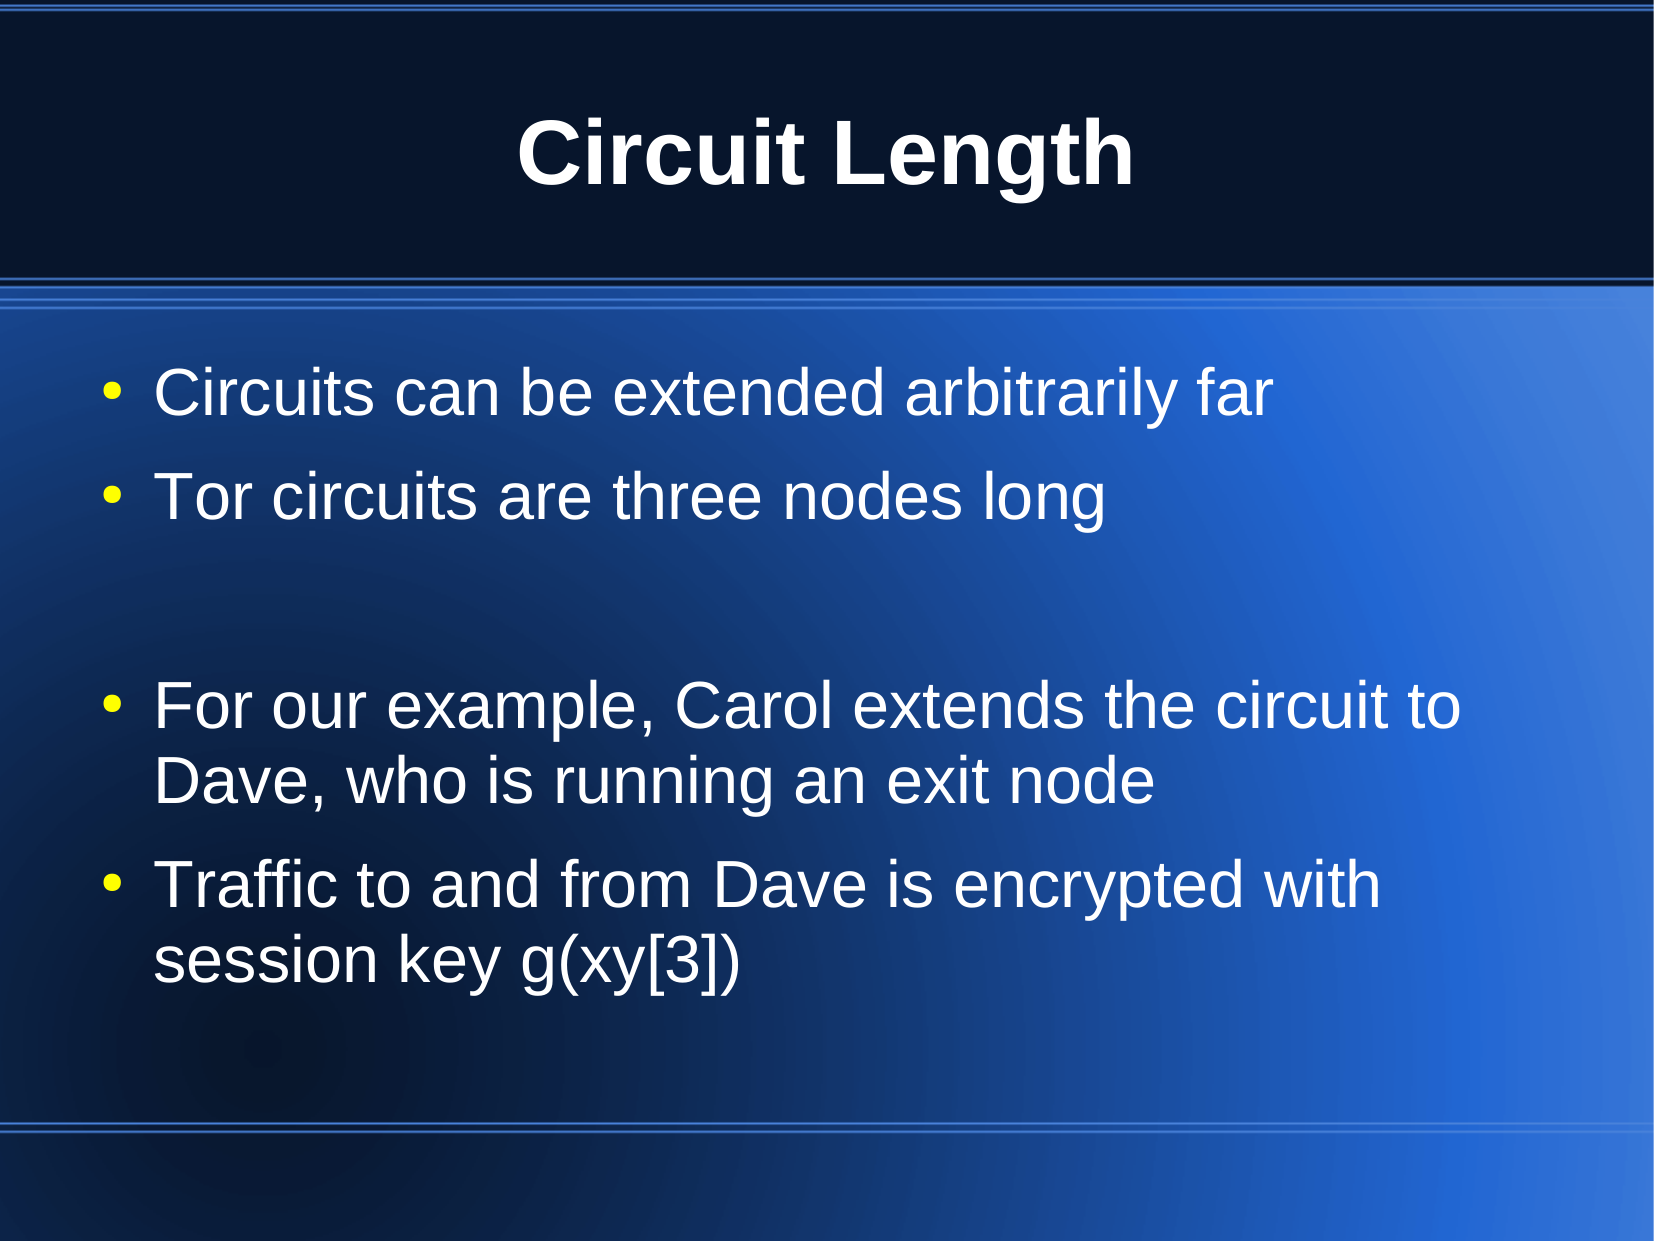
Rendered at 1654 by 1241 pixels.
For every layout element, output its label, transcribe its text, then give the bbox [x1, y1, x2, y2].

title Circuit Length [82, 49, 1571, 257]
list Circuits can be extended arbitrarily far Tor circuits are three nodes long For our example, Carol extends the circuit to Dave, who is running an exit node Traffic to and from Dave is encrypted with session key g(xy[3]) [82, 355, 1571, 1043]
picture [0, 0, 1654, 1241]
